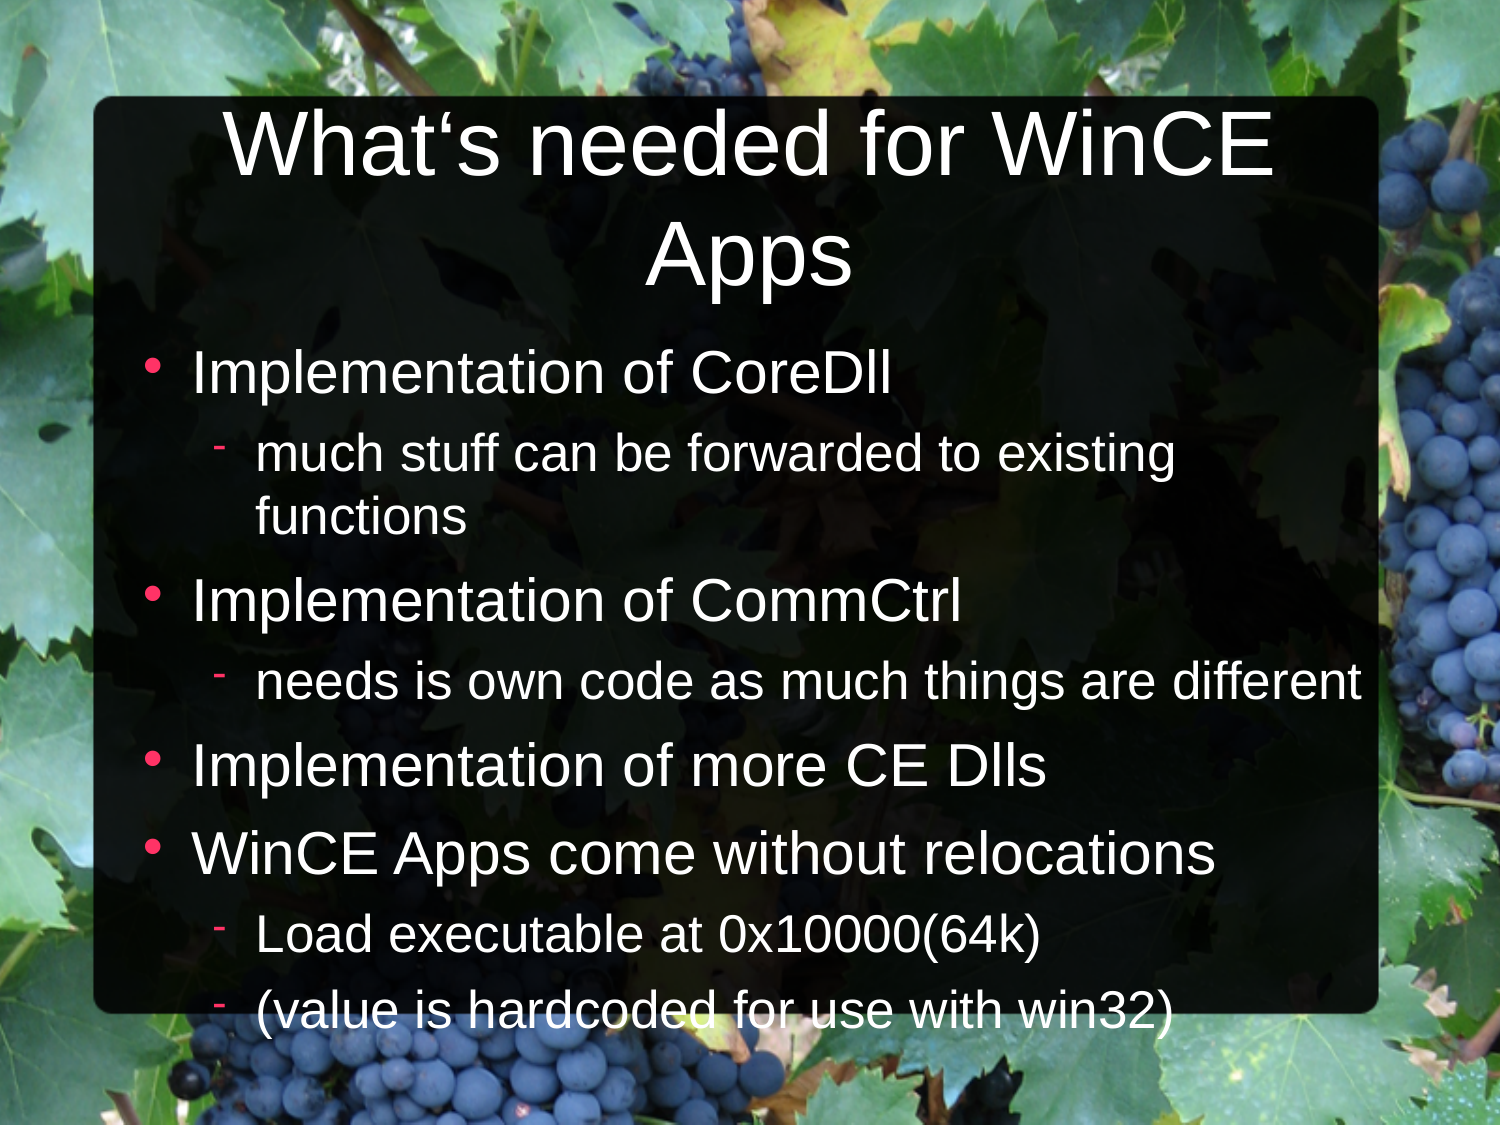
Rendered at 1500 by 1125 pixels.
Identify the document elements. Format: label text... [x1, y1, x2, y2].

list Implementation of CoreDll much stuff can be forwarded to existing functions Implementation of CommCtrl needs is own code as much things are different Implementation of more CE Dlls WinCE Apps come without relocations Load executable at 0x10000(64k) (value is hardcoded for use with win32) [112, 324, 1388, 1063]
picture [0, 0, 1500, 1125]
title What‘s needed for WinCE Apps [112, 76, 1388, 312]
